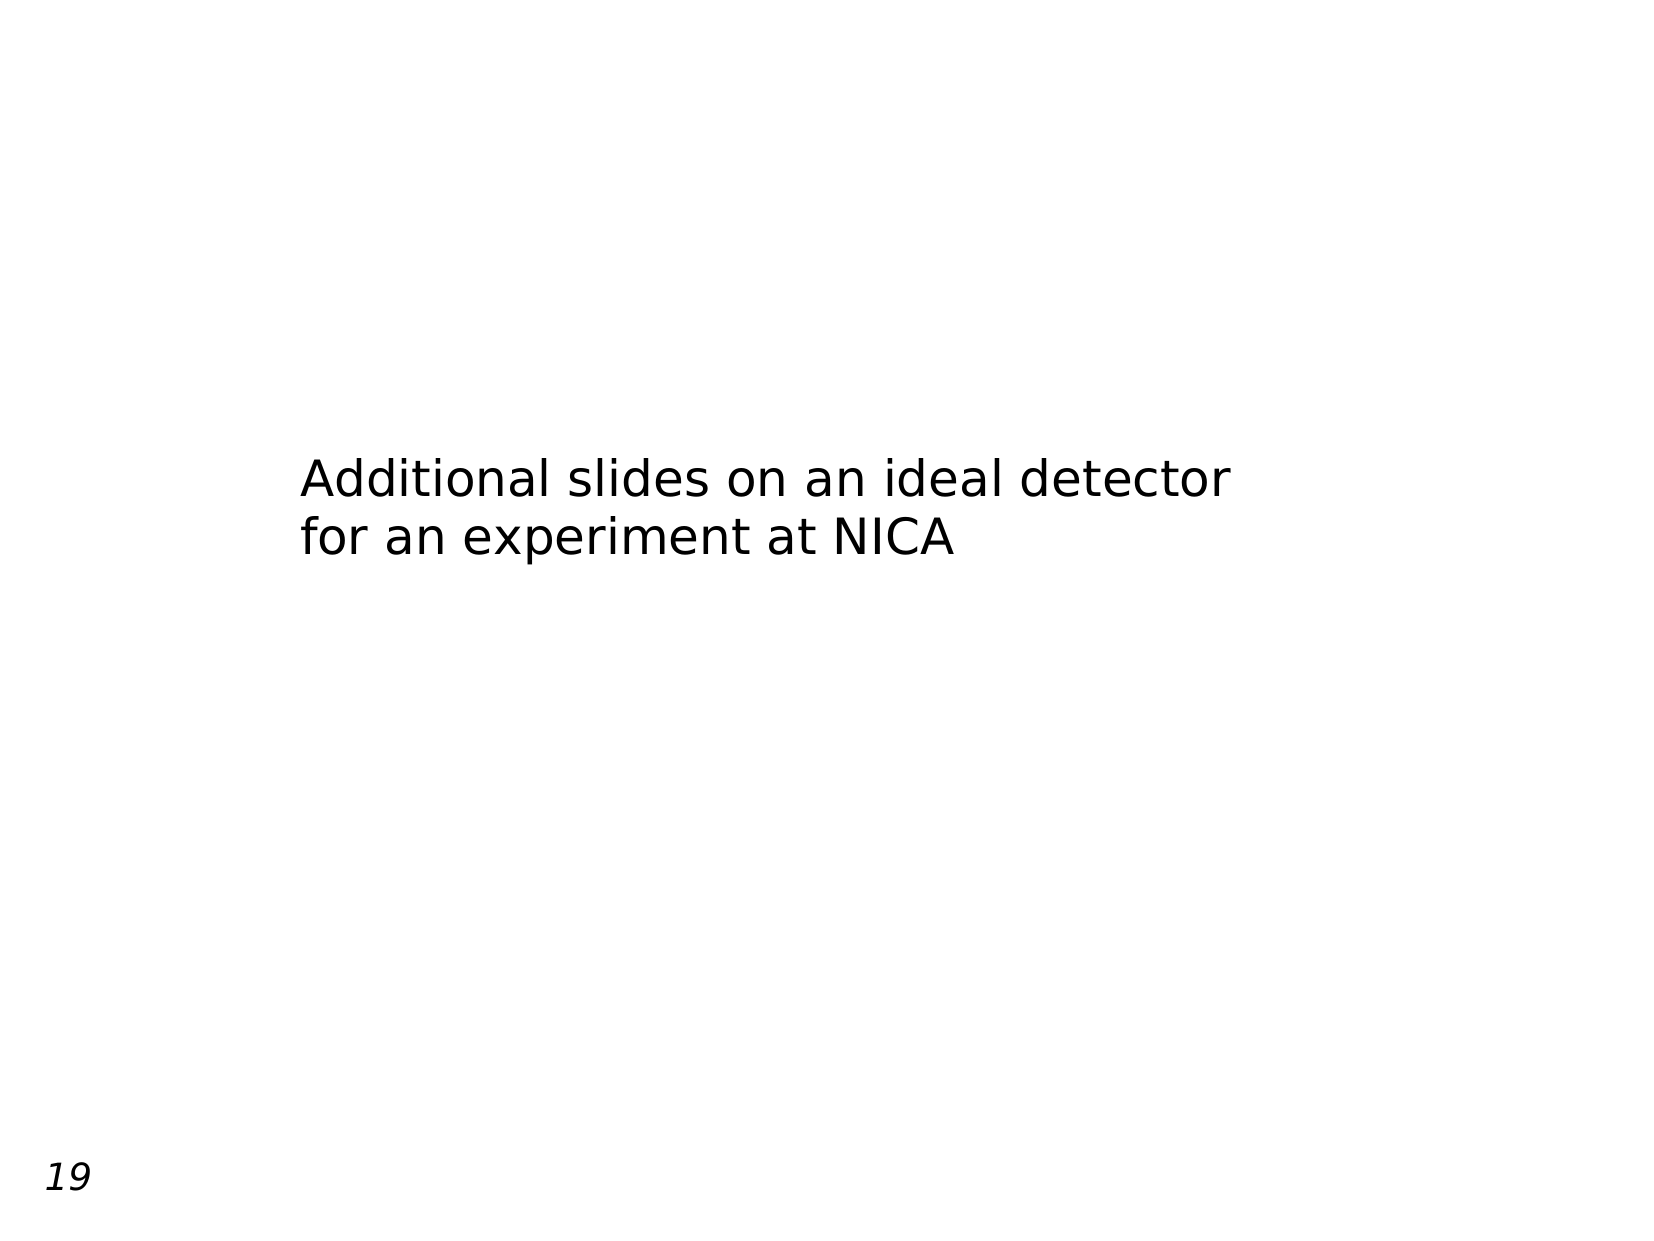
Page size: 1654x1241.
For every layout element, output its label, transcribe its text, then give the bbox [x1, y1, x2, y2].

text_box Additional slides on an ideal detector for an experiment at NICA [300, 450, 1232, 567]
